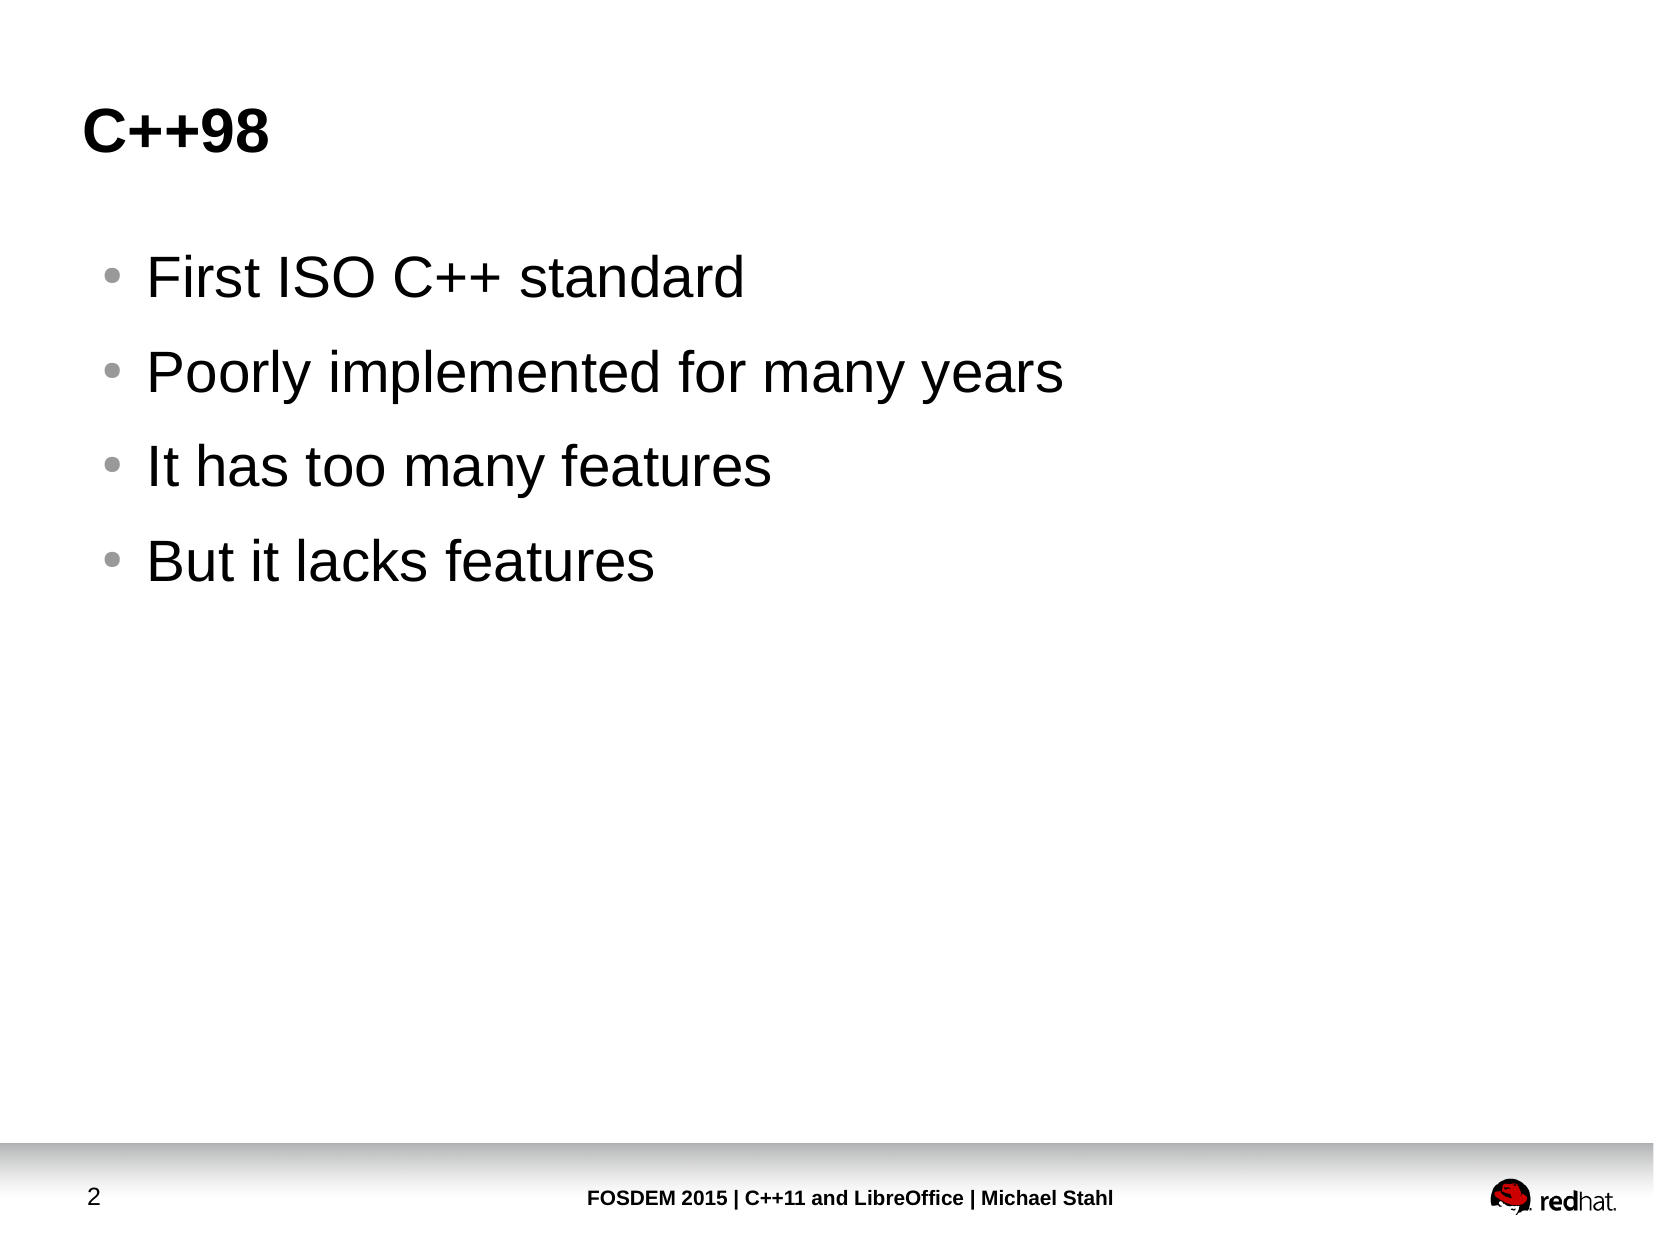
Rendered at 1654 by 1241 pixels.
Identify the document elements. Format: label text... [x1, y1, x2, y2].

title C++98 [82, 37, 1571, 226]
list First ISO C++ standard Poorly implemented for many years It has too many features But it lacks features [86, 244, 1576, 1039]
picture [0, 1143, 1654, 1241]
